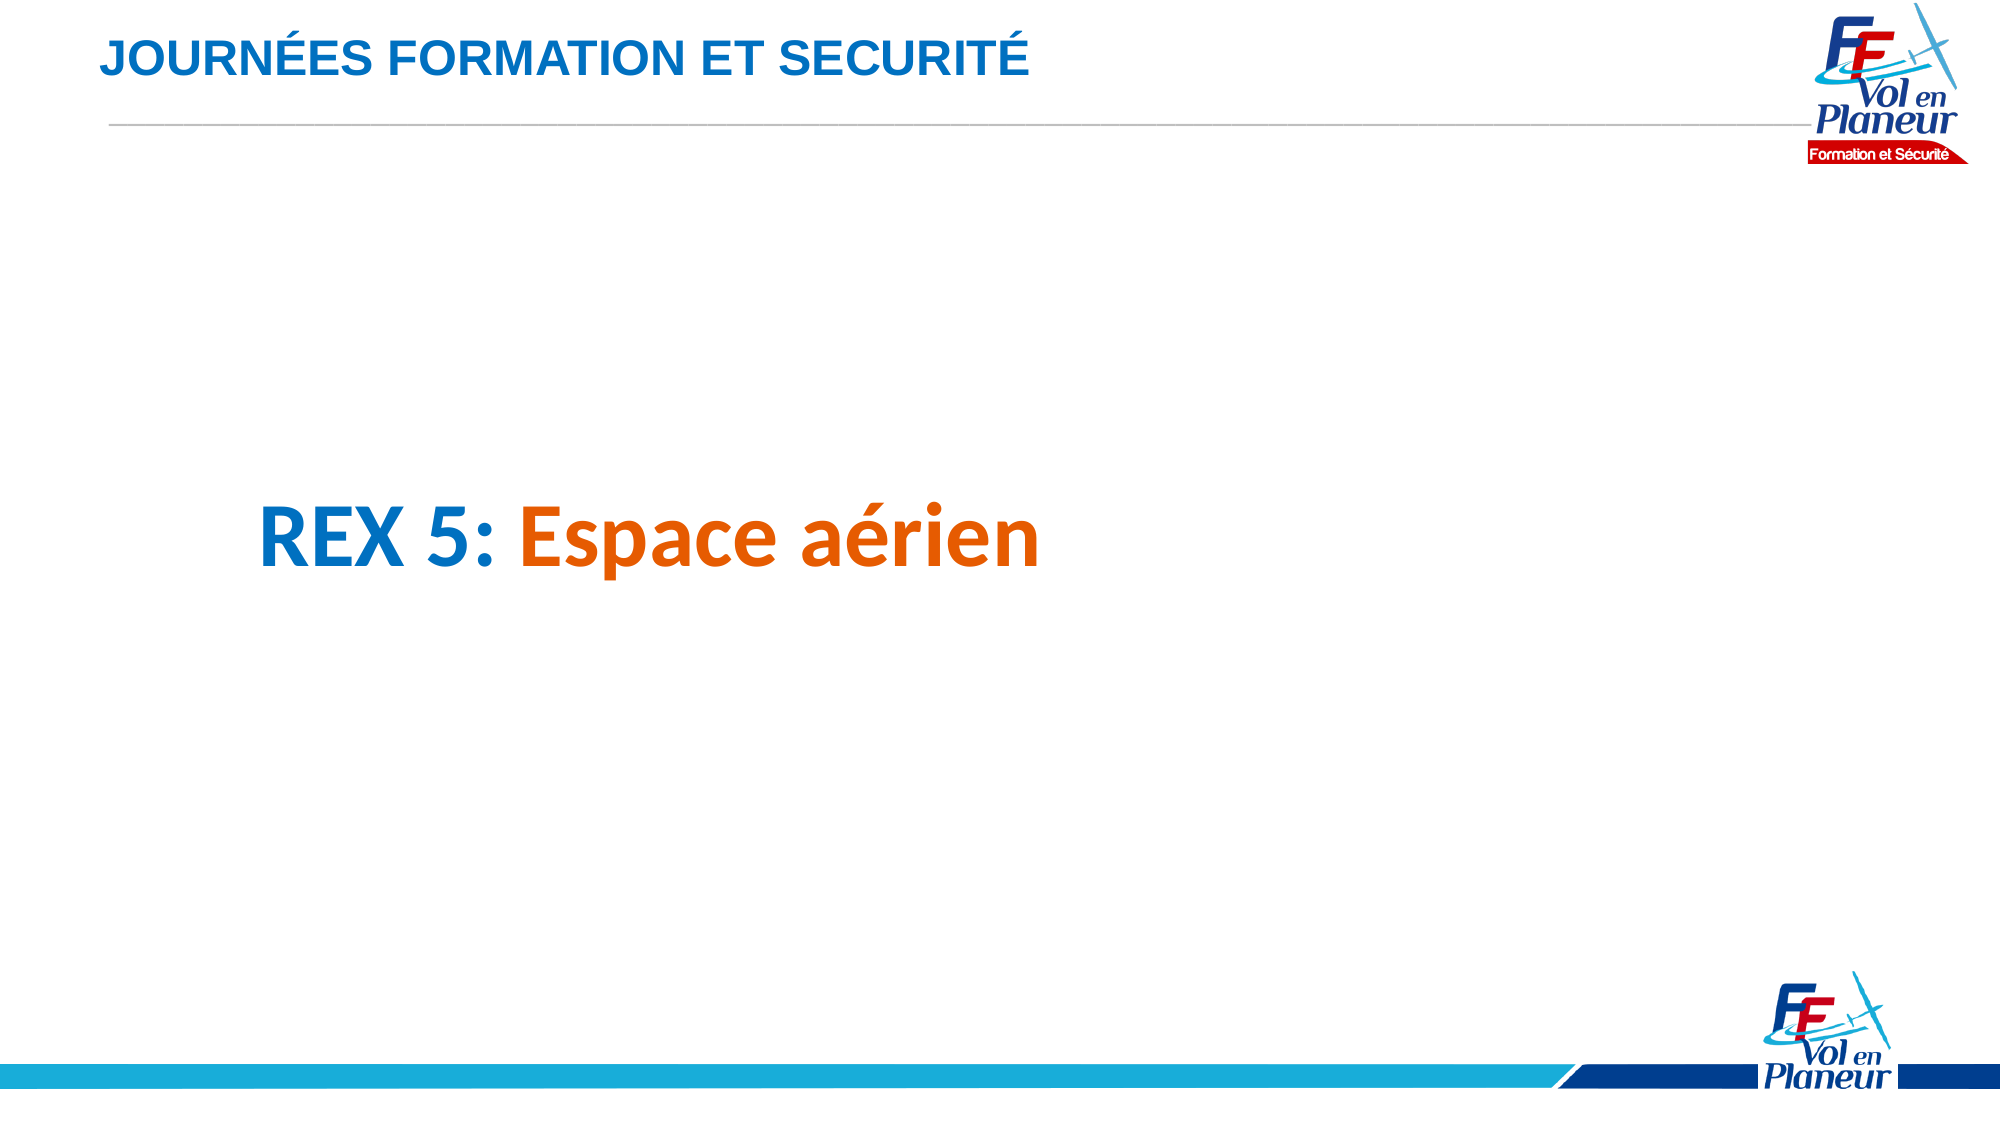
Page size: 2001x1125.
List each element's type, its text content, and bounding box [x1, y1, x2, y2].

picture [0, 959, 2000, 1125]
list JOURNÉES FORMATION ET SECURITÉ [70, 24, 1547, 93]
text_box REX 5: Espace aérien [243, 467, 1448, 592]
picture [1759, 2, 2000, 165]
